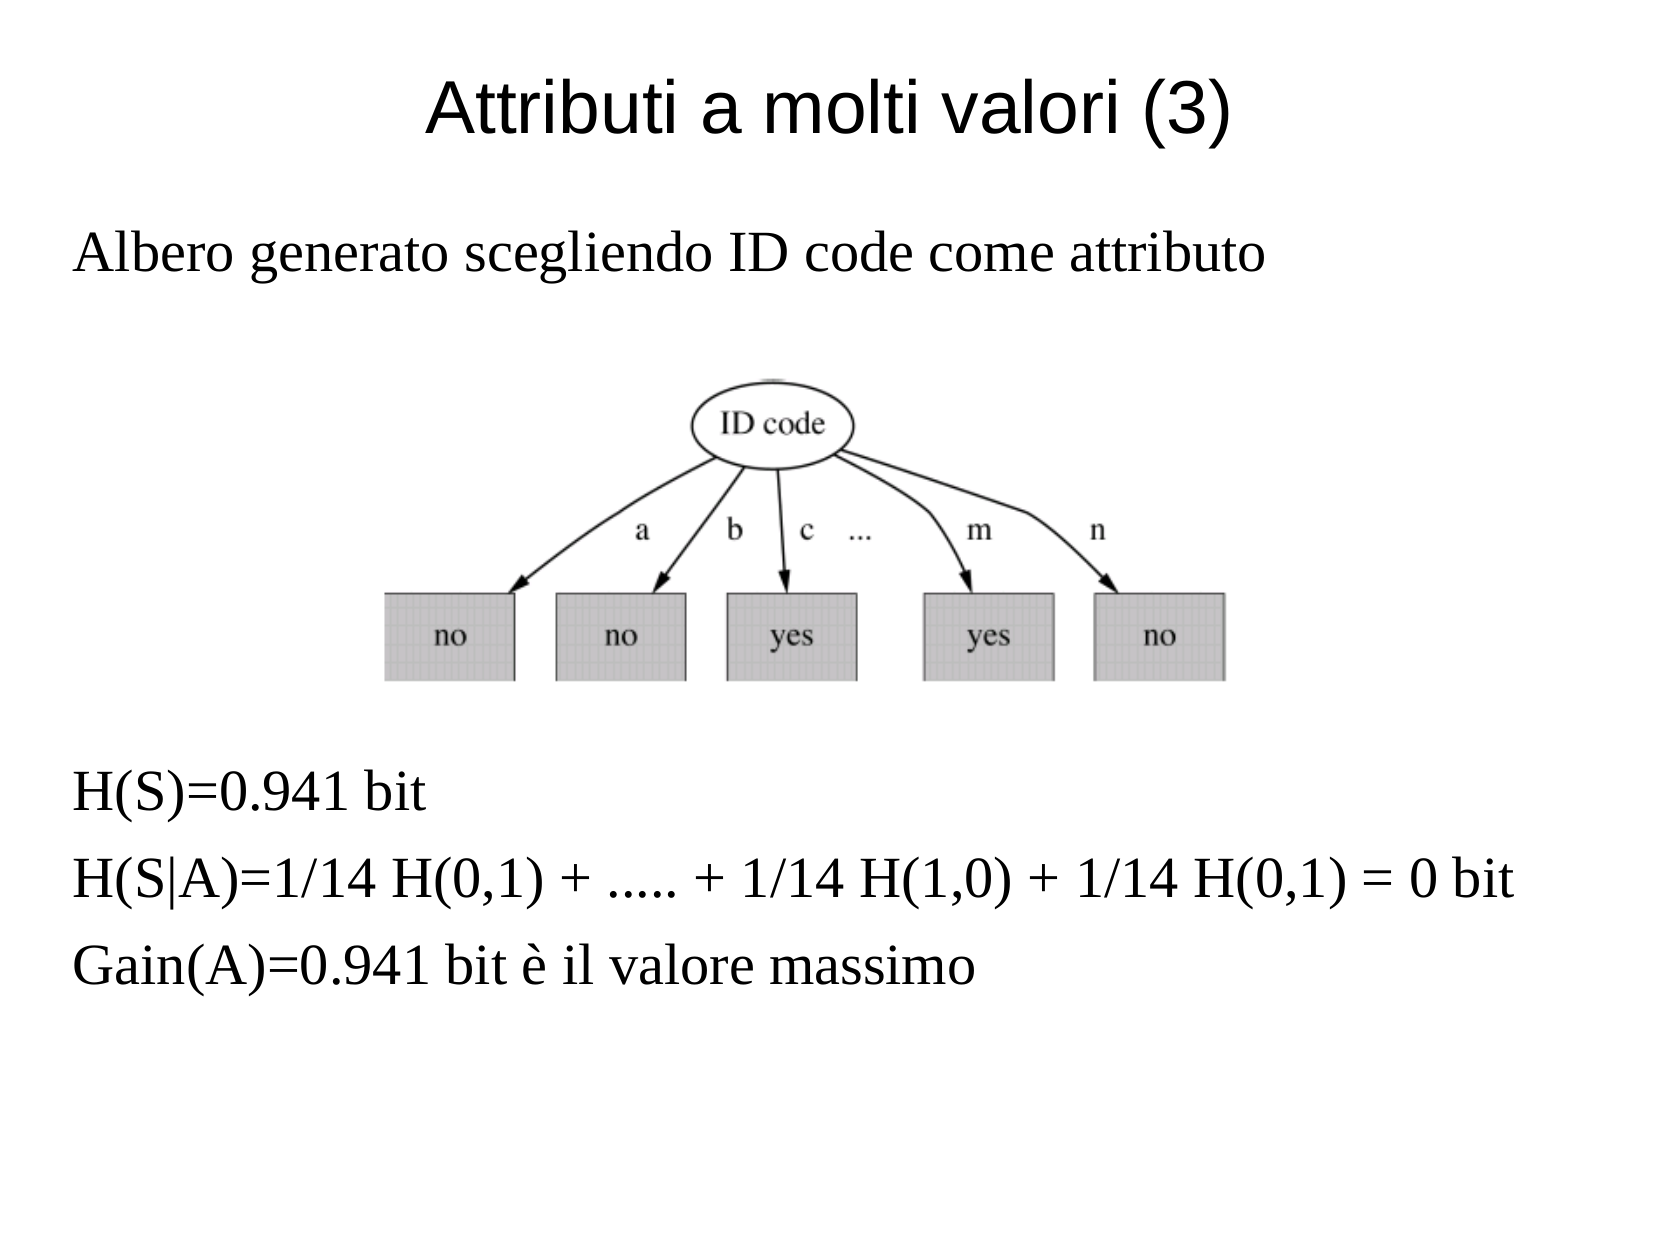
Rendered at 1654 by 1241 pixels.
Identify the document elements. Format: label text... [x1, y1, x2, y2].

picture [322, 365, 1277, 708]
title Attributi a molti valori (3) [52, 42, 1608, 173]
list Albero generato scegliendo ID code come attributo H(S)=0.941 bit H(S|A)=1/14 H(0,1) + ..... + 1/14 H(1,0) + 1/14 H(0,1) = 0 bit Gain(A)=0.941 bit è il valore massimo [55, 219, 1605, 1179]
